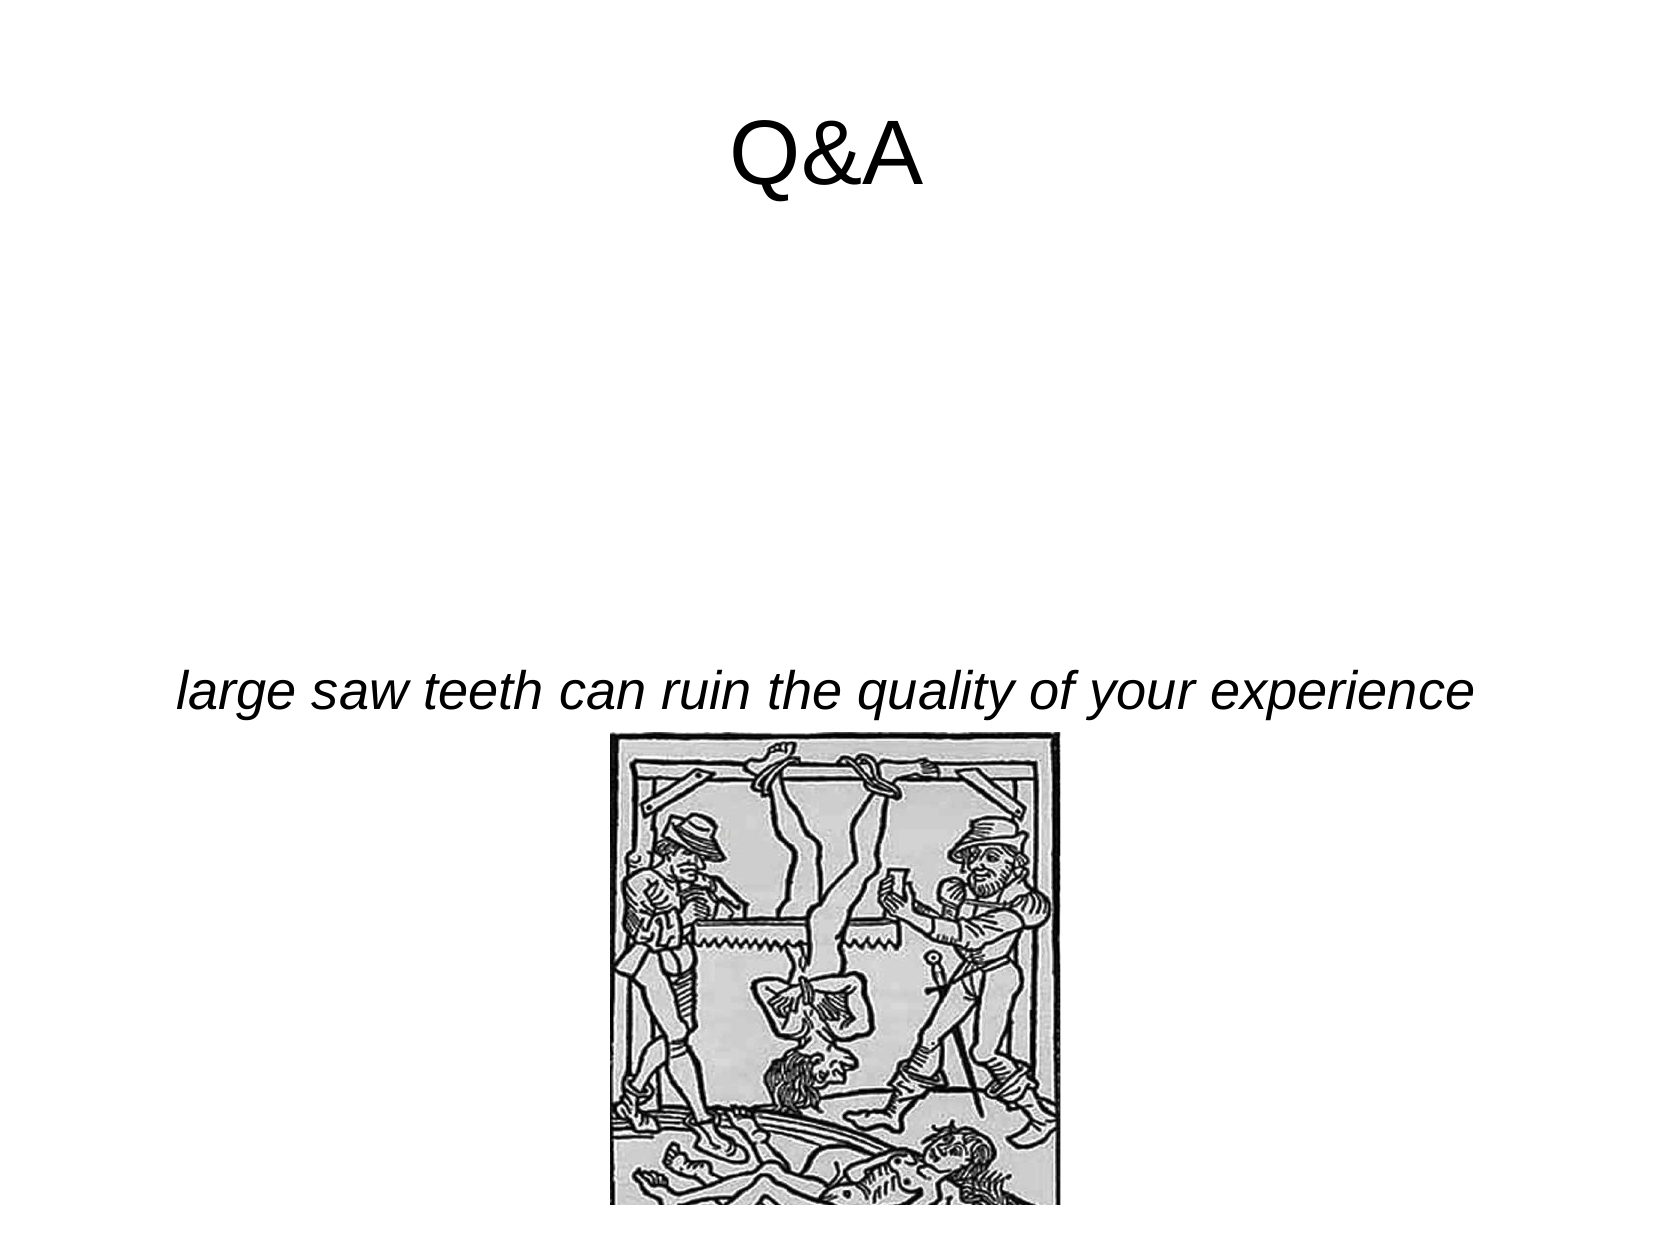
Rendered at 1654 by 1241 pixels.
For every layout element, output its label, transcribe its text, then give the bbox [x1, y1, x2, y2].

title Q&A [82, 49, 1571, 257]
picture [610, 732, 1061, 1205]
subtitle large saw teeth can ruin the quality of your experience [82, 496, 1571, 886]
